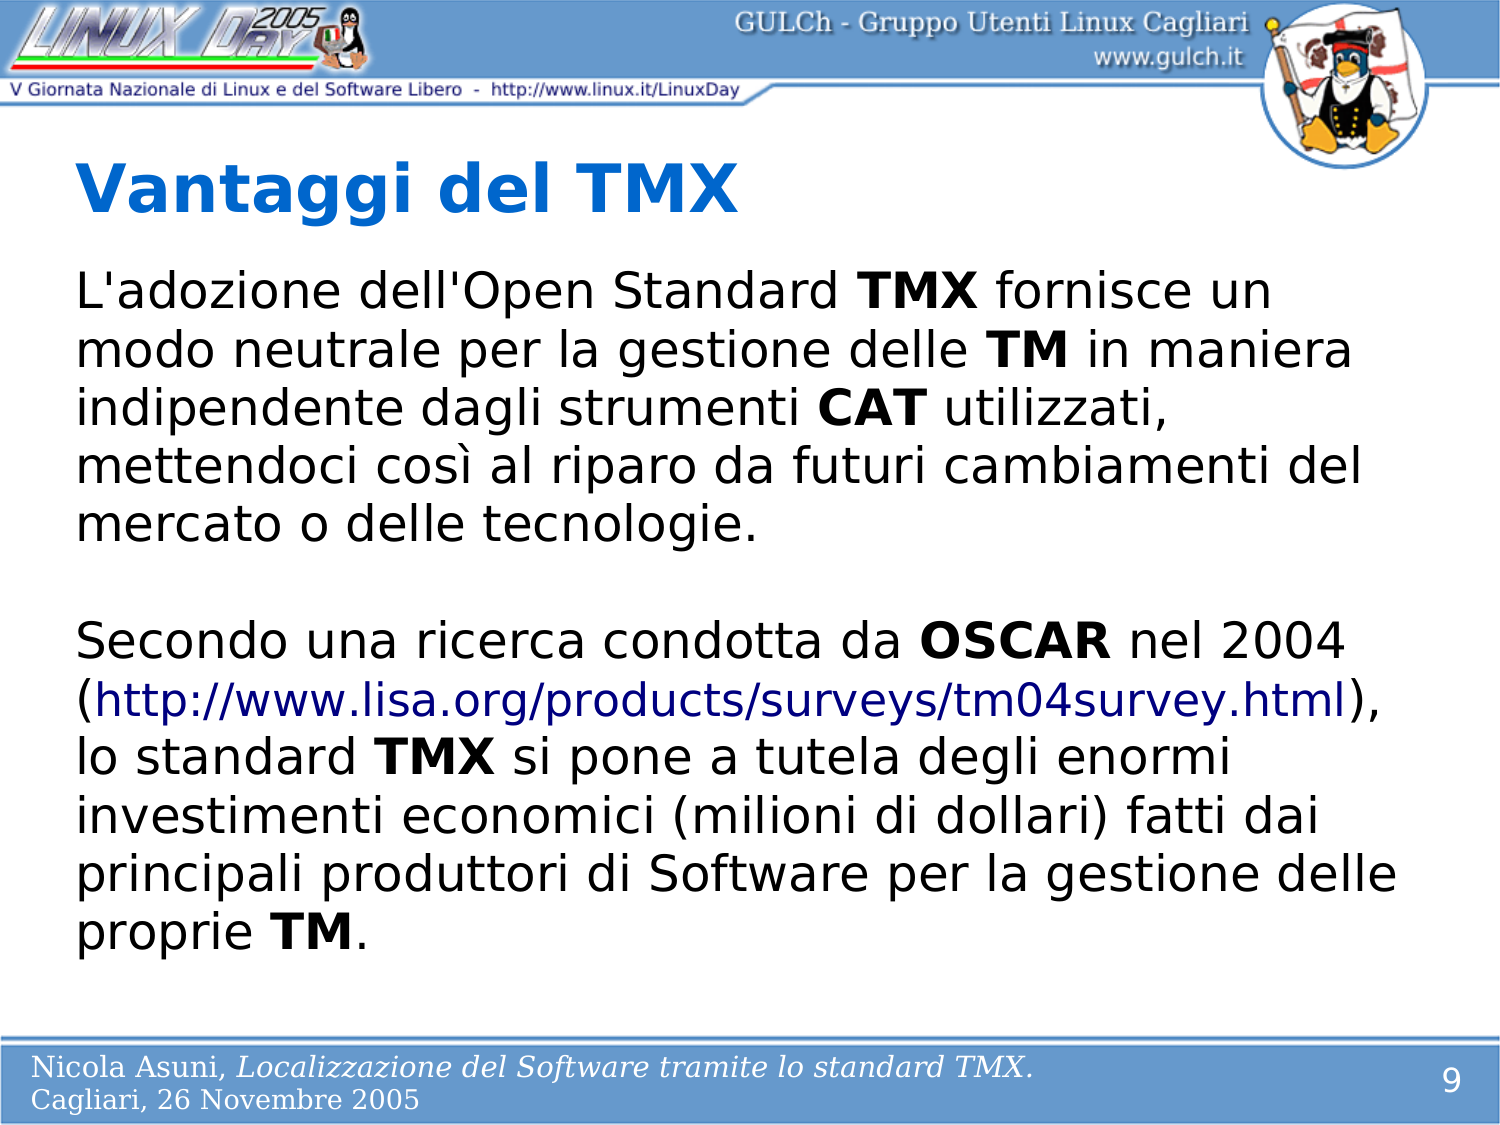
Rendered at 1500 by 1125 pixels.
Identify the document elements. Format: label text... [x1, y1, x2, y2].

picture [0, 0, 1500, 1125]
text_box Vantaggi del TMX [75, 149, 741, 228]
text_box L'adozione dell'Open Standard TMX fornisce un modo neutrale per la gestione delle TM in maniera indipendente dagli strumenti CAT utilizzati, mettendoci così al riparo da futuri cambiamenti del mercato o delle tecnologie. Secondo una ricerca condotta da OSCAR nel 2004 (http://www.lisa.org/products/surveys/tm04survey.html), lo standard TMX si pone a tutela degli enormi investimenti economici (milioni di dollari) fatti dai principali produttori di Software per la gestione delle proprie TM. [75, 262, 1426, 962]
